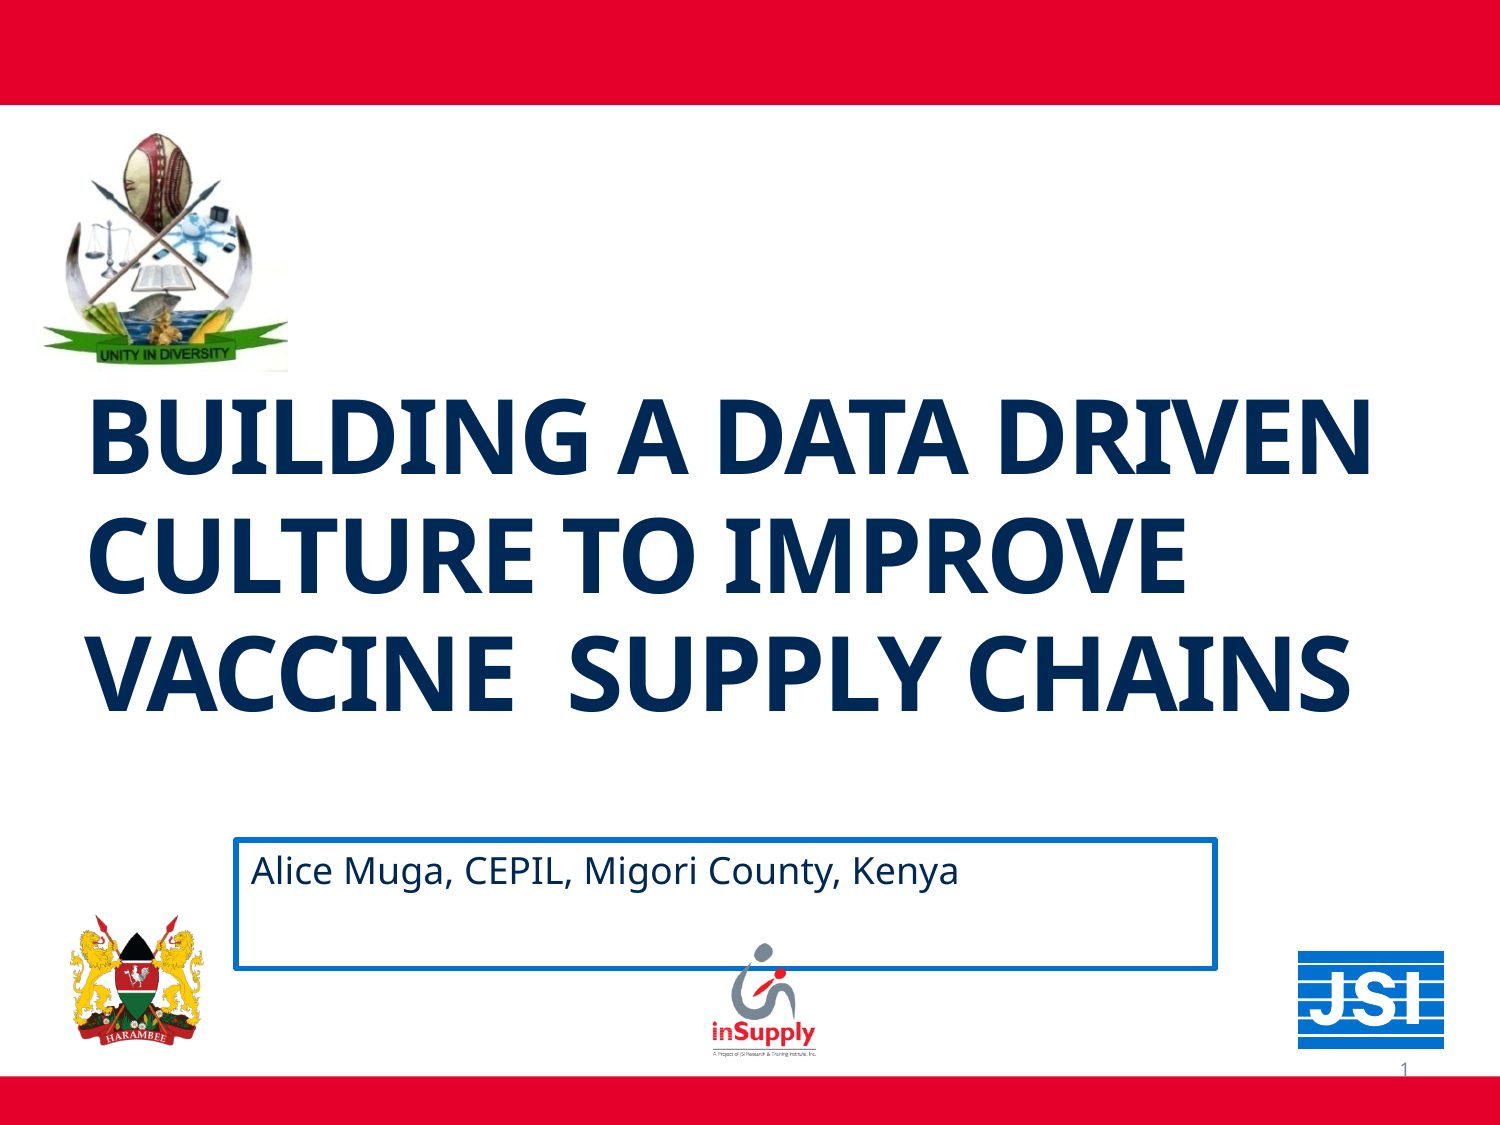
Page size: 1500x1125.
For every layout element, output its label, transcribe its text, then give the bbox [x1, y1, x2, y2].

picture [43, 889, 230, 1075]
picture [705, 934, 821, 1061]
text_box [0, 0, 1500, 105]
list Alice Muga, CEPIL, Migori County, Kenya [236, 840, 1216, 969]
title Building a data driven culture to improve Vaccine supply chains [70, 372, 1456, 801]
picture [43, 133, 288, 372]
picture [1297, 950, 1445, 1049]
